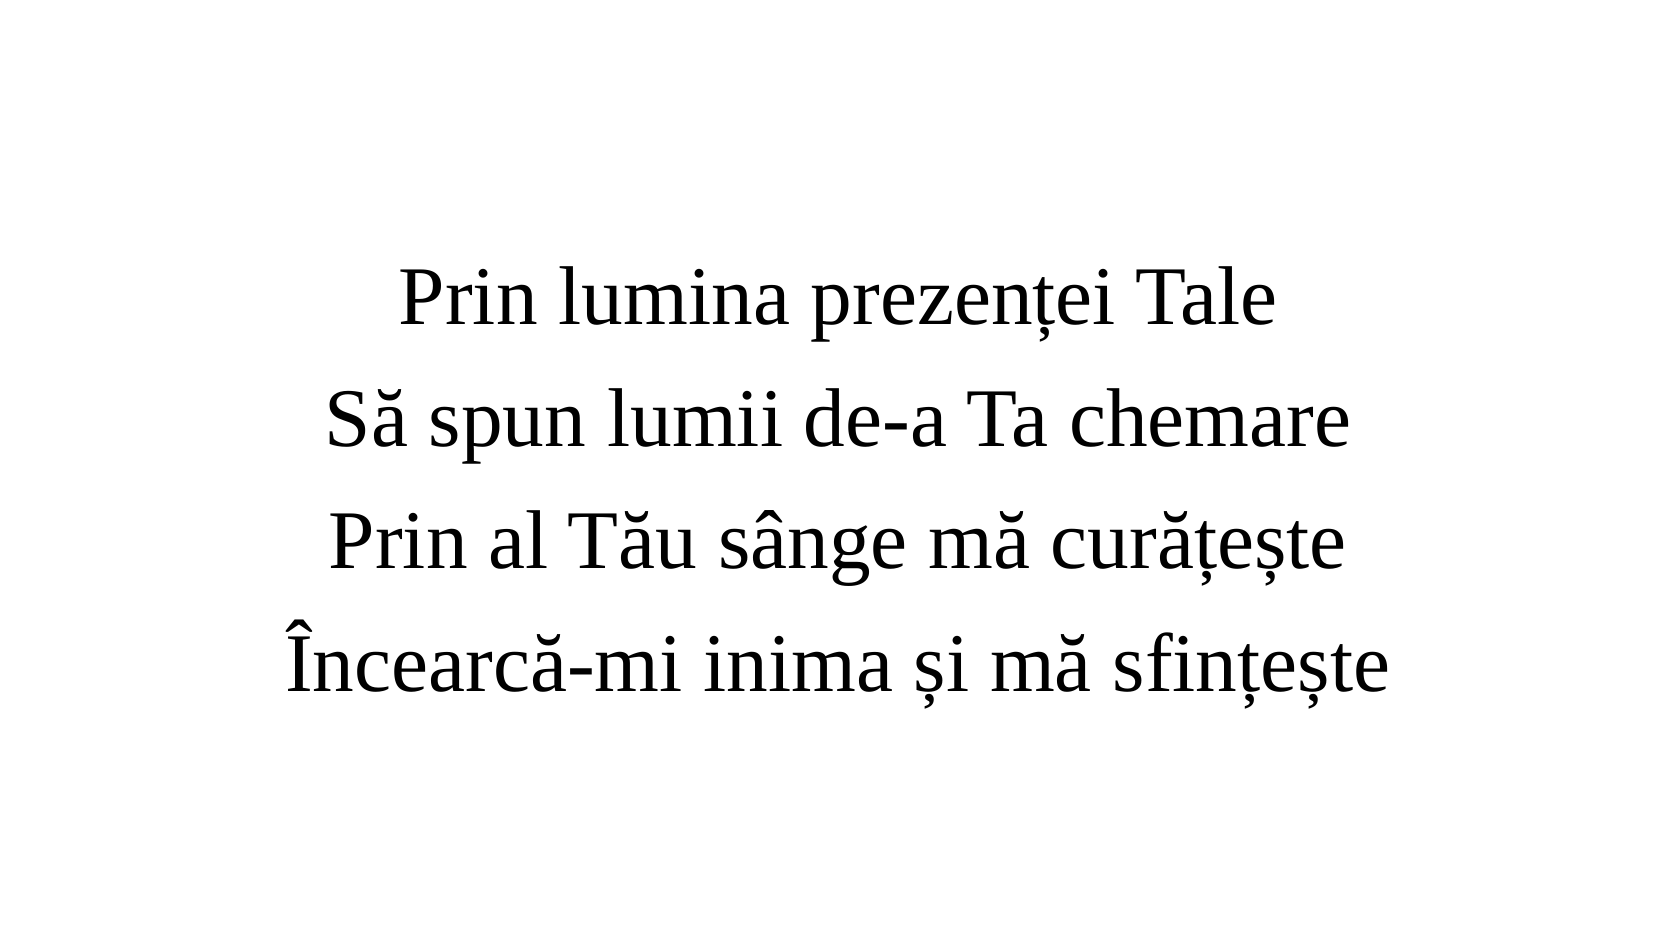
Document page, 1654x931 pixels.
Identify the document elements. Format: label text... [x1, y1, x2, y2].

subtitle Prin lumina prezenței Tale Să spun lumii de-a Ta chemare Prin al Tău sânge mă curățește Încearcă-mi inima și mă sfințește [177, 237, 1501, 712]
